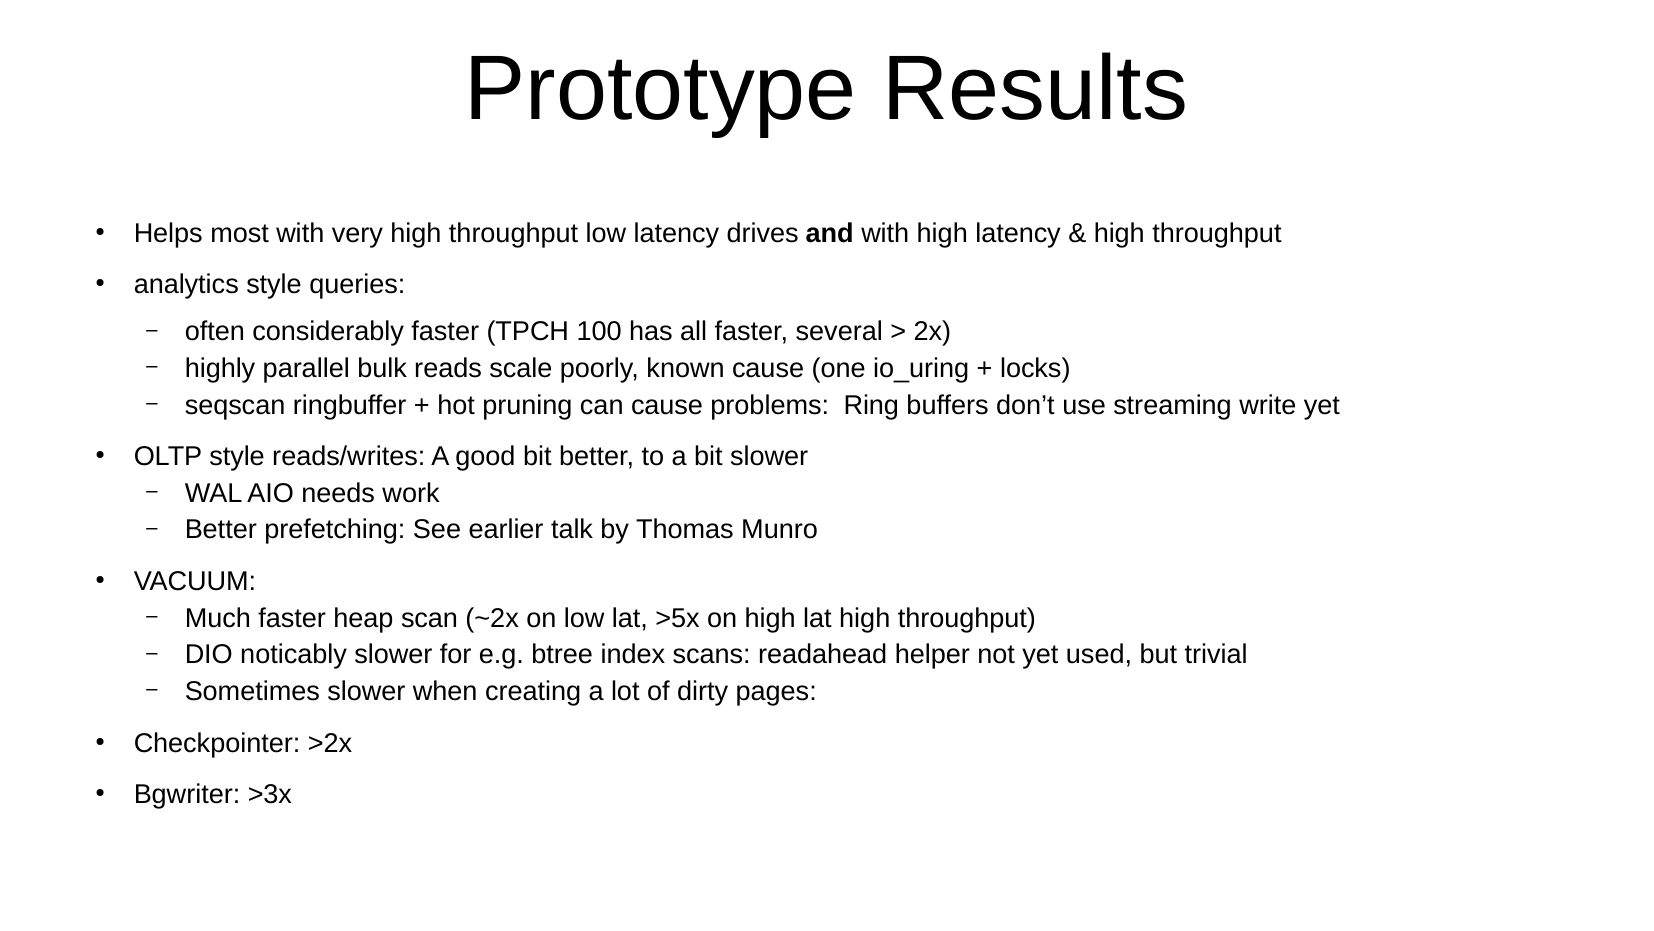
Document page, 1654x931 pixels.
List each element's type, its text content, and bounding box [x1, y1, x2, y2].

list Helps most with very high throughput low latency drives and with high latency & high throughput analytics style queries: often considerably faster (TPCH 100 has all faster, several > 2x) highly parallel bulk reads scale poorly, known cause (one io_uring + locks) seqscan ringbuffer + hot pruning can cause problems: Ring buffers don’t use streaming write yet OLTP style reads/writes: A good bit better, to a bit slower WAL AIO needs work Better prefetching: See earlier talk by Thomas Munro VACUUM: Much faster heap scan (~2x on low lat, >5x on high lat high throughput) DIO noticably slower for e.g. btree index scans: readahead helper not yet used, but trivial Sometimes slower when creating a lot of dirty pages: Checkpointer: >2x Bgwriter: >3x [82, 217, 1571, 811]
title Prototype Results [82, 9, 1571, 166]
